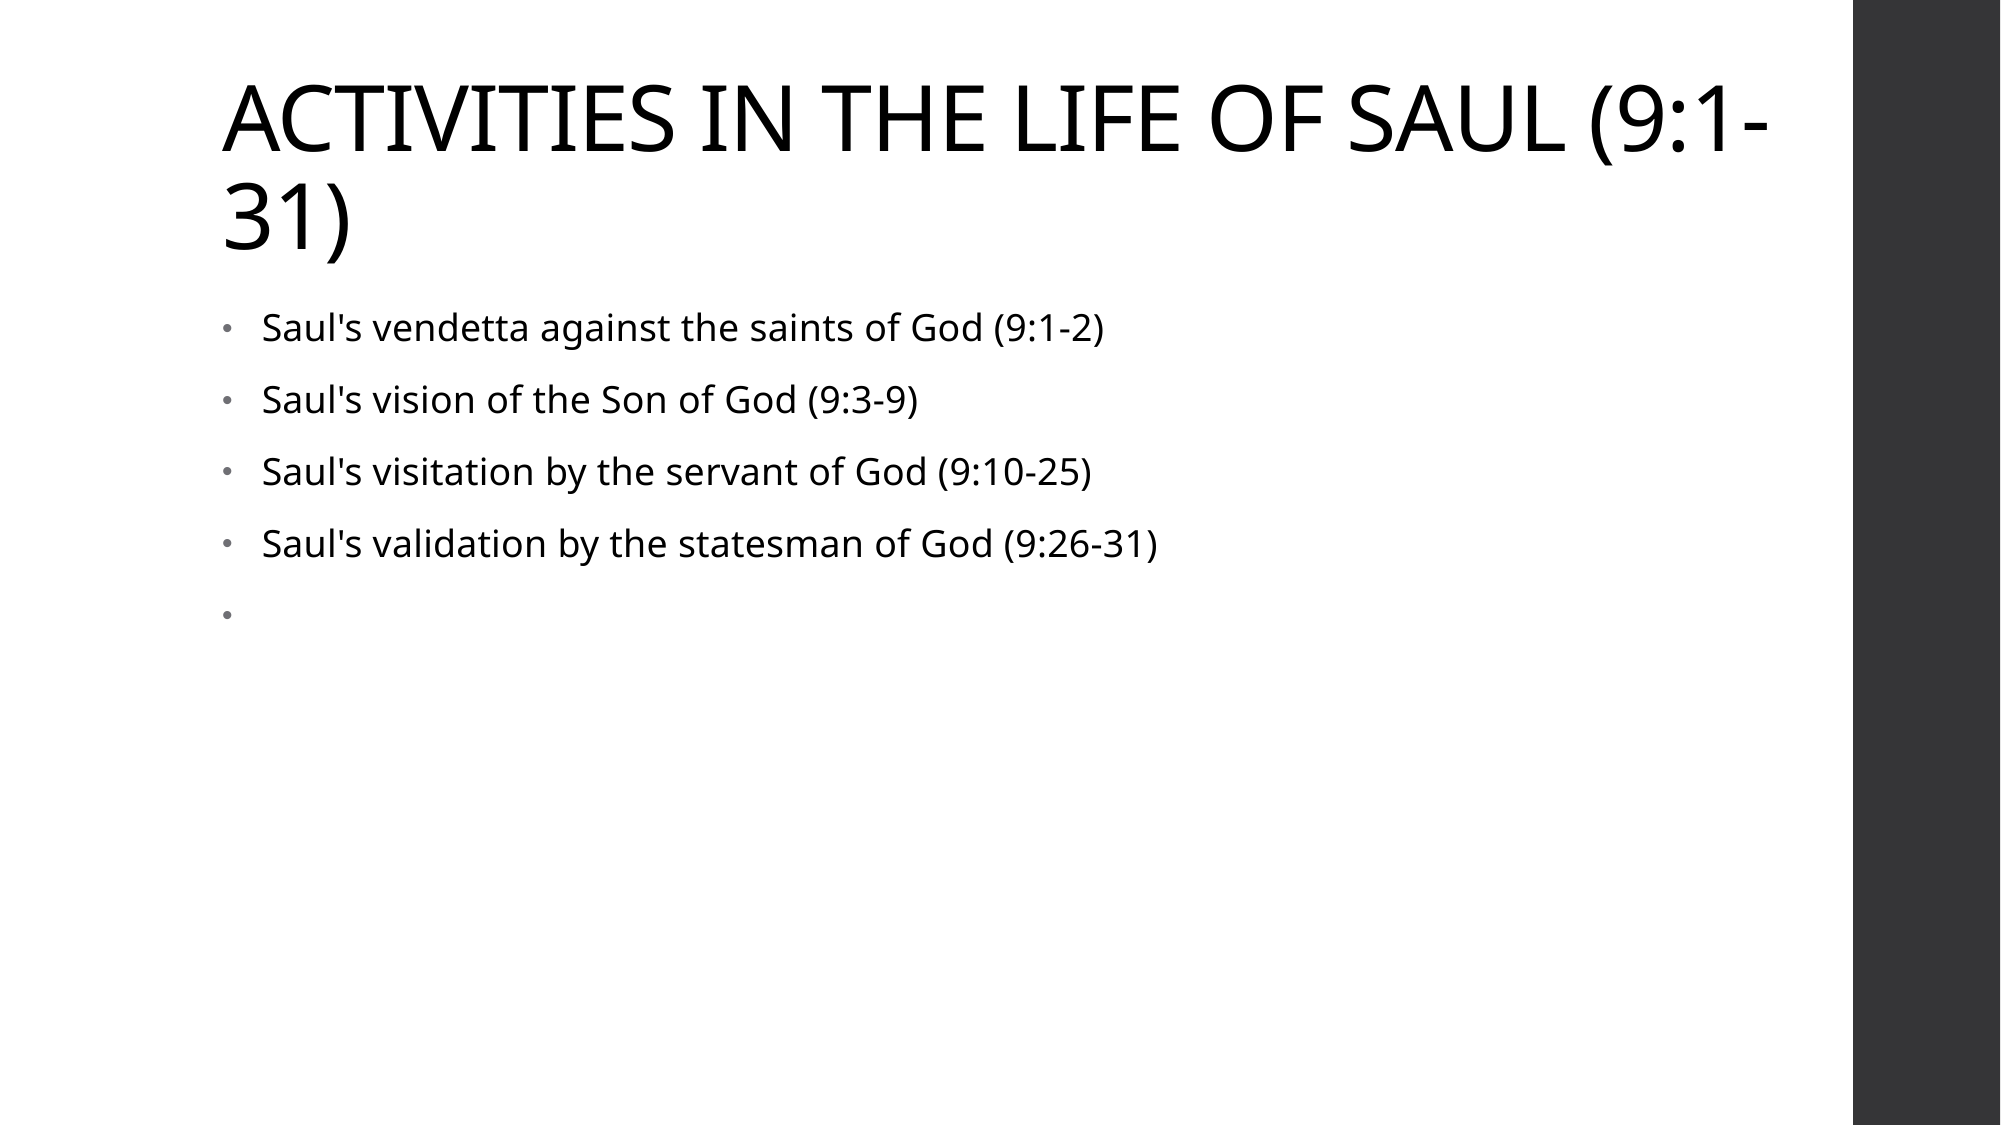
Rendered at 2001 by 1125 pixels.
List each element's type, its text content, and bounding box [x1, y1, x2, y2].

list Saul's vendetta against the saints of God (9:1-2) Saul's vision of the Son of God (9:3-9) Saul's visitation by the servant of God (9:10-25) Saul's validation by the statesman of God (9:26-31) [206, 299, 1617, 1014]
title ACTIVITIES IN THE LIFE OF SAUL (9:1-31) [206, 60, 1797, 278]
